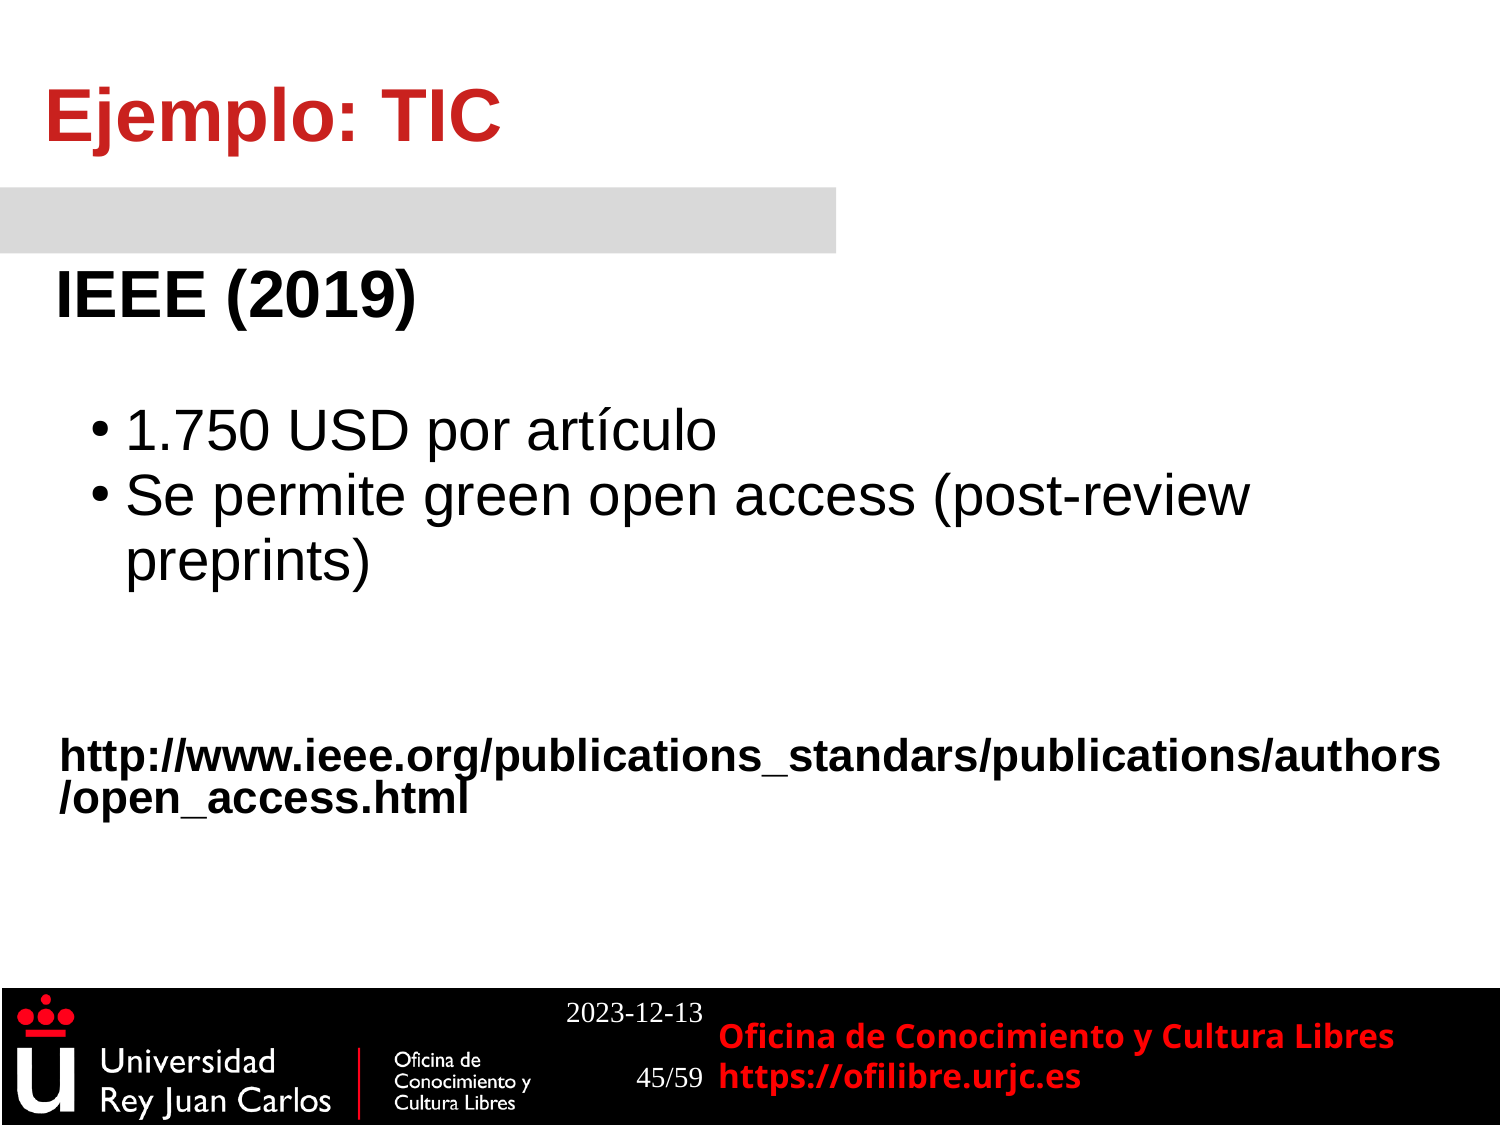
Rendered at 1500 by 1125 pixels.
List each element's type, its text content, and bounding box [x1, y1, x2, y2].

text_box IEEE (2019) [40, 249, 811, 340]
text_box 1.750 USD por artículo Se permite green open access (post-review preprints) [75, 390, 1351, 601]
picture [17, 994, 531, 1120]
text_box Ejemplo: TIC [30, 66, 1036, 249]
title [75, 7, 1425, 196]
text_box http://www.ieee.org/publications_standars/publications/authors/open_access.html [45, 722, 1471, 841]
